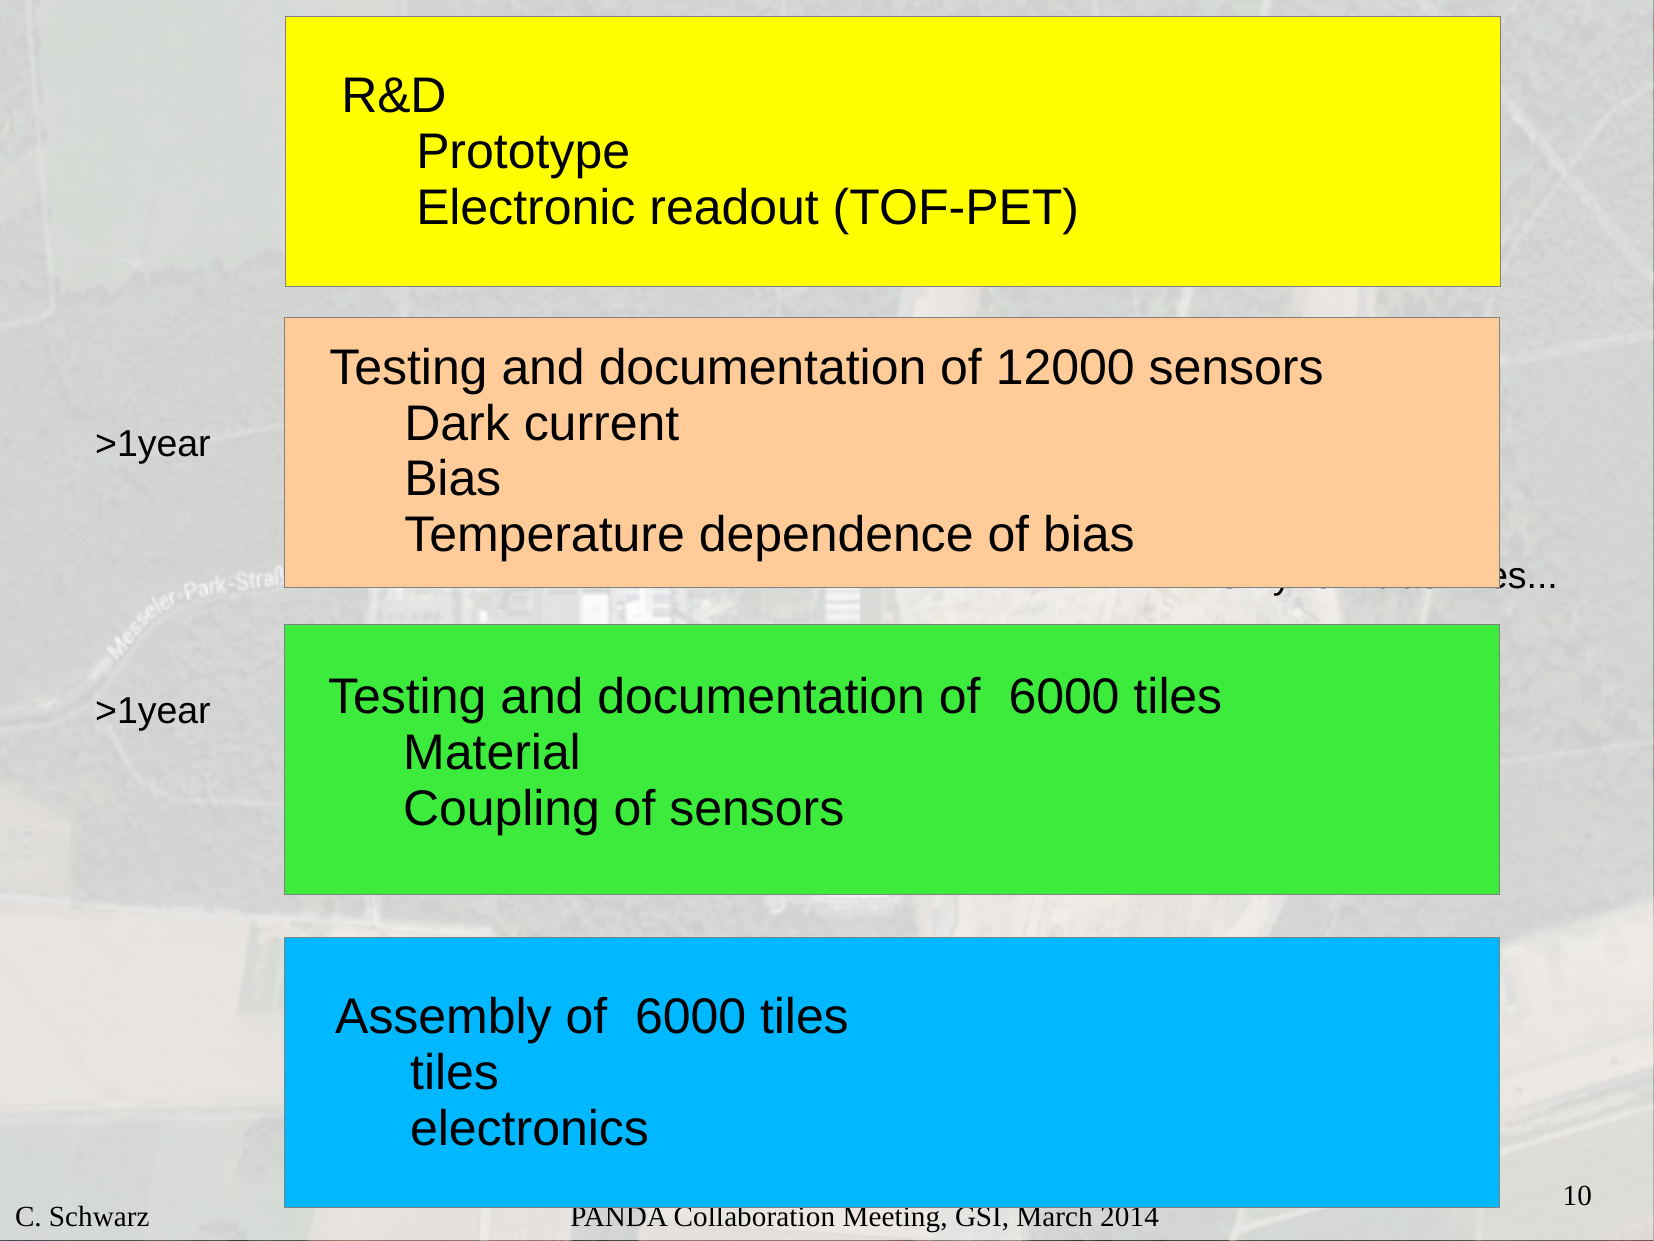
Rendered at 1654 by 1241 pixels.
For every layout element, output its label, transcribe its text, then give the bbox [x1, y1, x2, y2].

text_box Testing and documentation of 6000 tiles Material Coupling of sensors [313, 660, 1239, 843]
text_box >1year [80, 414, 226, 472]
text_box Testing and documentation of 12000 sensors Dark current Bias Temperature dependence of bias [314, 331, 1340, 570]
text_box R&D Prototype Electronic readout (TOF-PET) [326, 60, 1095, 243]
text_box [284, 937, 1500, 1208]
text_box >1year [80, 681, 226, 739]
text_box Assembly of 6000 tiles tiles electronics [320, 980, 865, 1164]
text_box [285, 16, 1501, 287]
text_box [284, 624, 1500, 895]
text_box [284, 317, 1500, 588]
text_box Only few bias lines... [1200, 546, 1572, 604]
